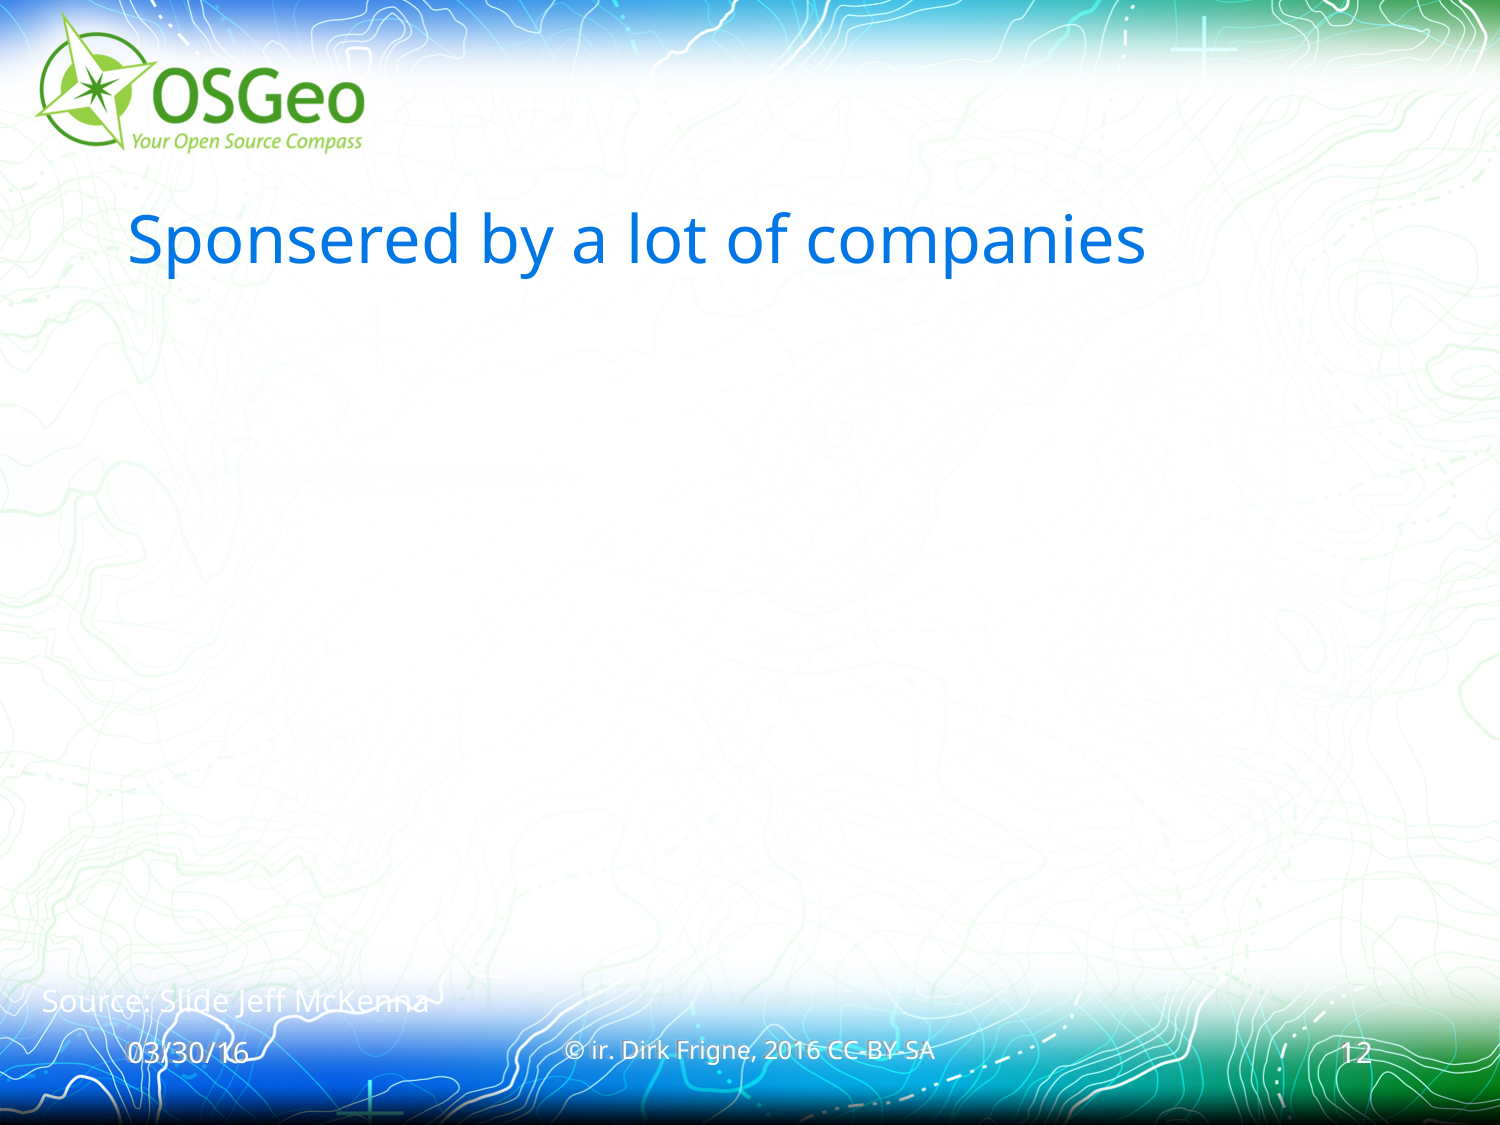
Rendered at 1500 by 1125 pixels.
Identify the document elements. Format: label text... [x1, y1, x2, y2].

title Sponsered by a lot of companies [112, 187, 1388, 288]
picture [0, 0, 1500, 1125]
text_box Source: Slide Jeff McKenna [26, 974, 559, 1033]
